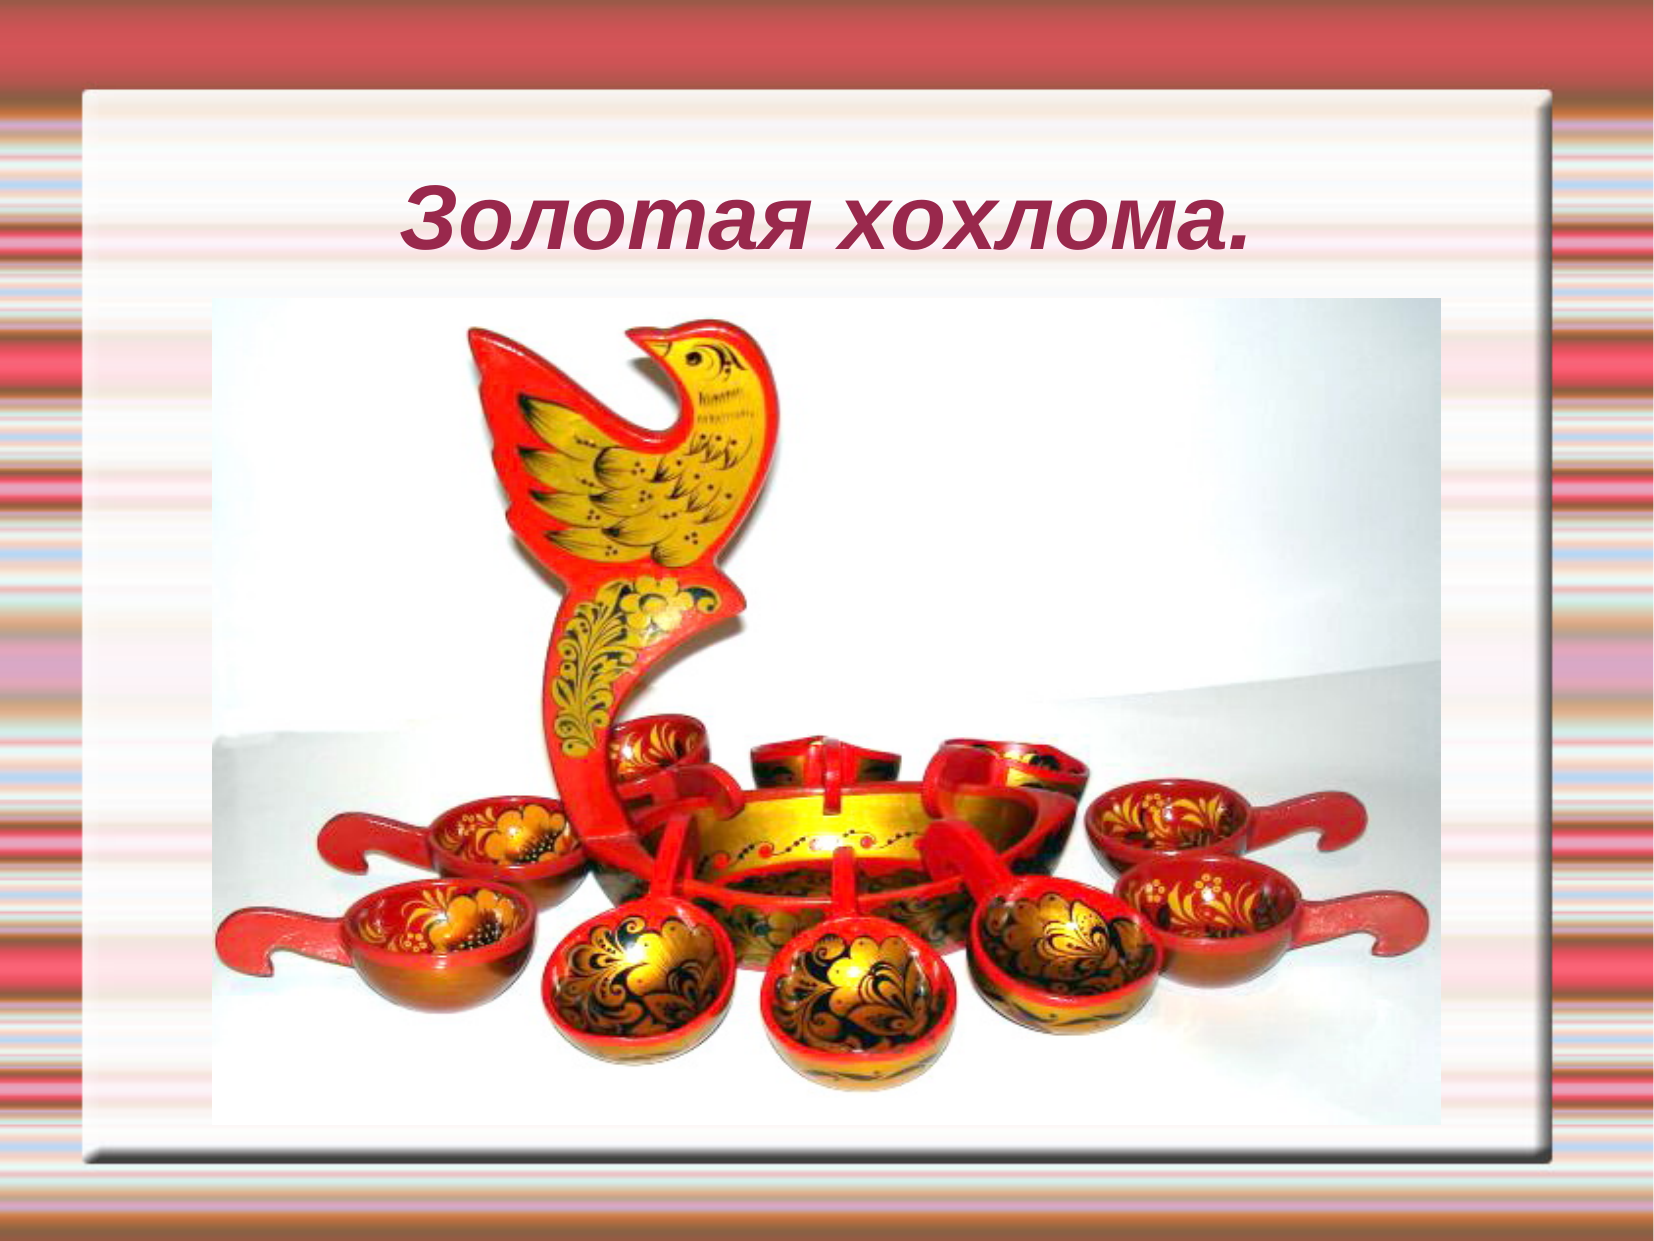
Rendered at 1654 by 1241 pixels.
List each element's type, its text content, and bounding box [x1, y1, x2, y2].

title Золотая хохлома. [121, 114, 1534, 322]
picture [0, 0, 1654, 1241]
